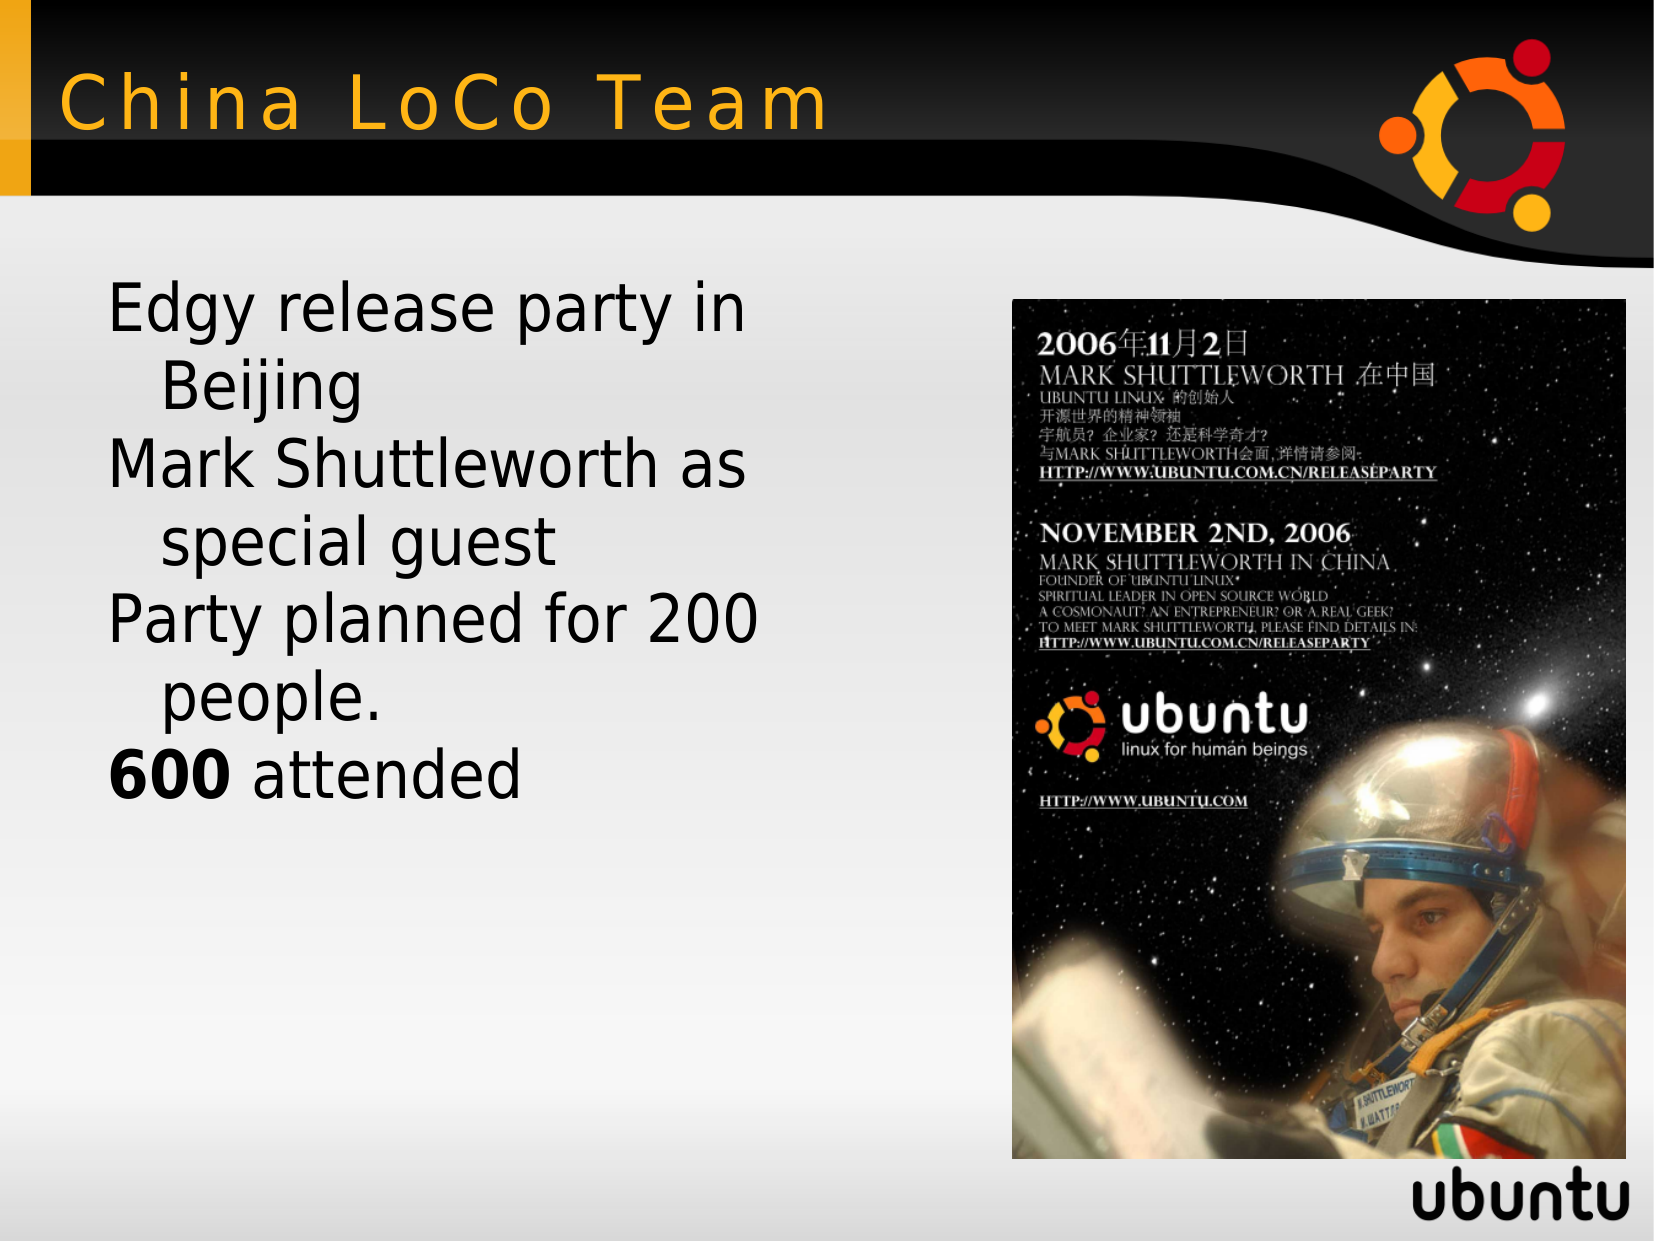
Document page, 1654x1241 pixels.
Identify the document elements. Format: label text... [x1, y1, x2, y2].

title China LoCo Team [59, 36, 1270, 171]
text_box Edgy release party in Beijing Mark Shuttleworth as special guest Party planned for 200 people. 600 attended [75, 262, 976, 822]
picture [0, 0, 1654, 1241]
